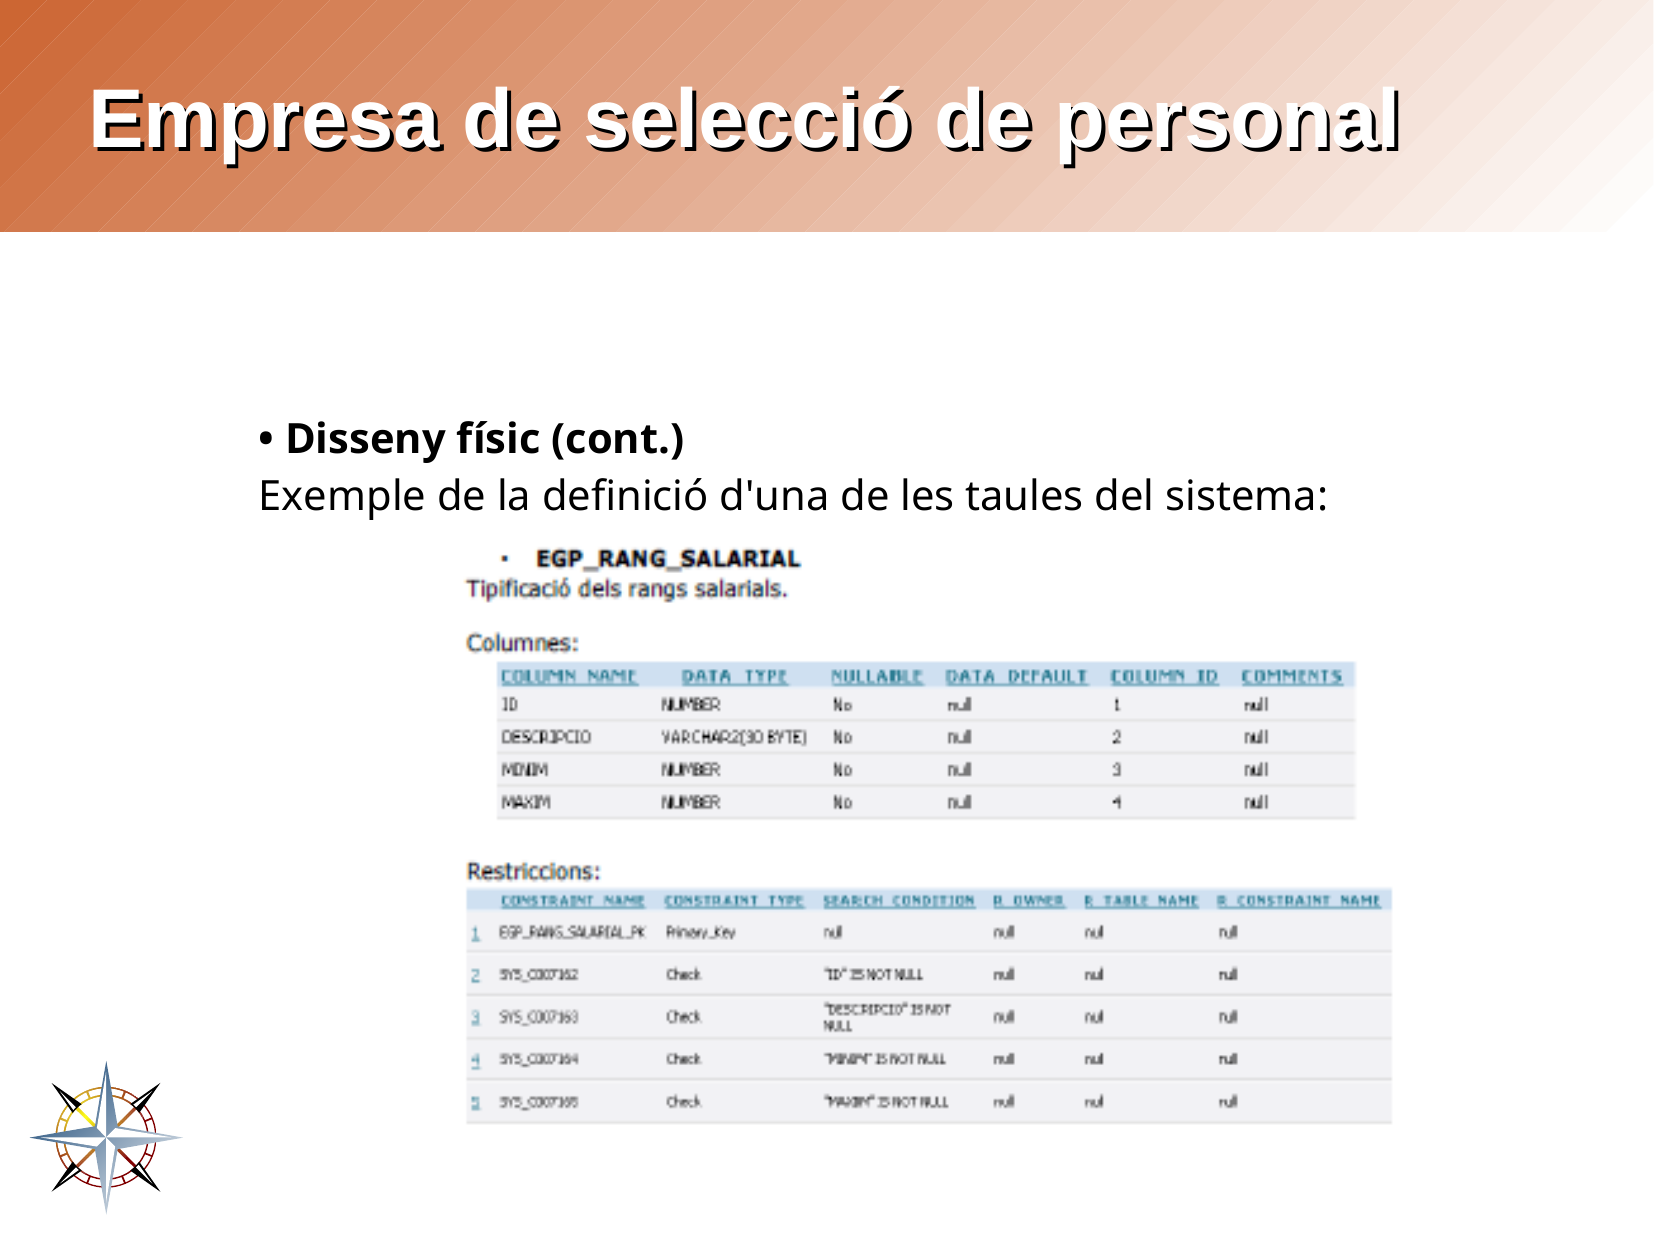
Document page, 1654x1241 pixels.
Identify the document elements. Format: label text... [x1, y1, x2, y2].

list • Disseny físic (cont.) Exemple de la definició d'una de les taules del sistema: [258, 351, 1633, 554]
picture [442, 524, 1418, 1152]
title Empresa de selecció de personal [88, 0, 1422, 238]
